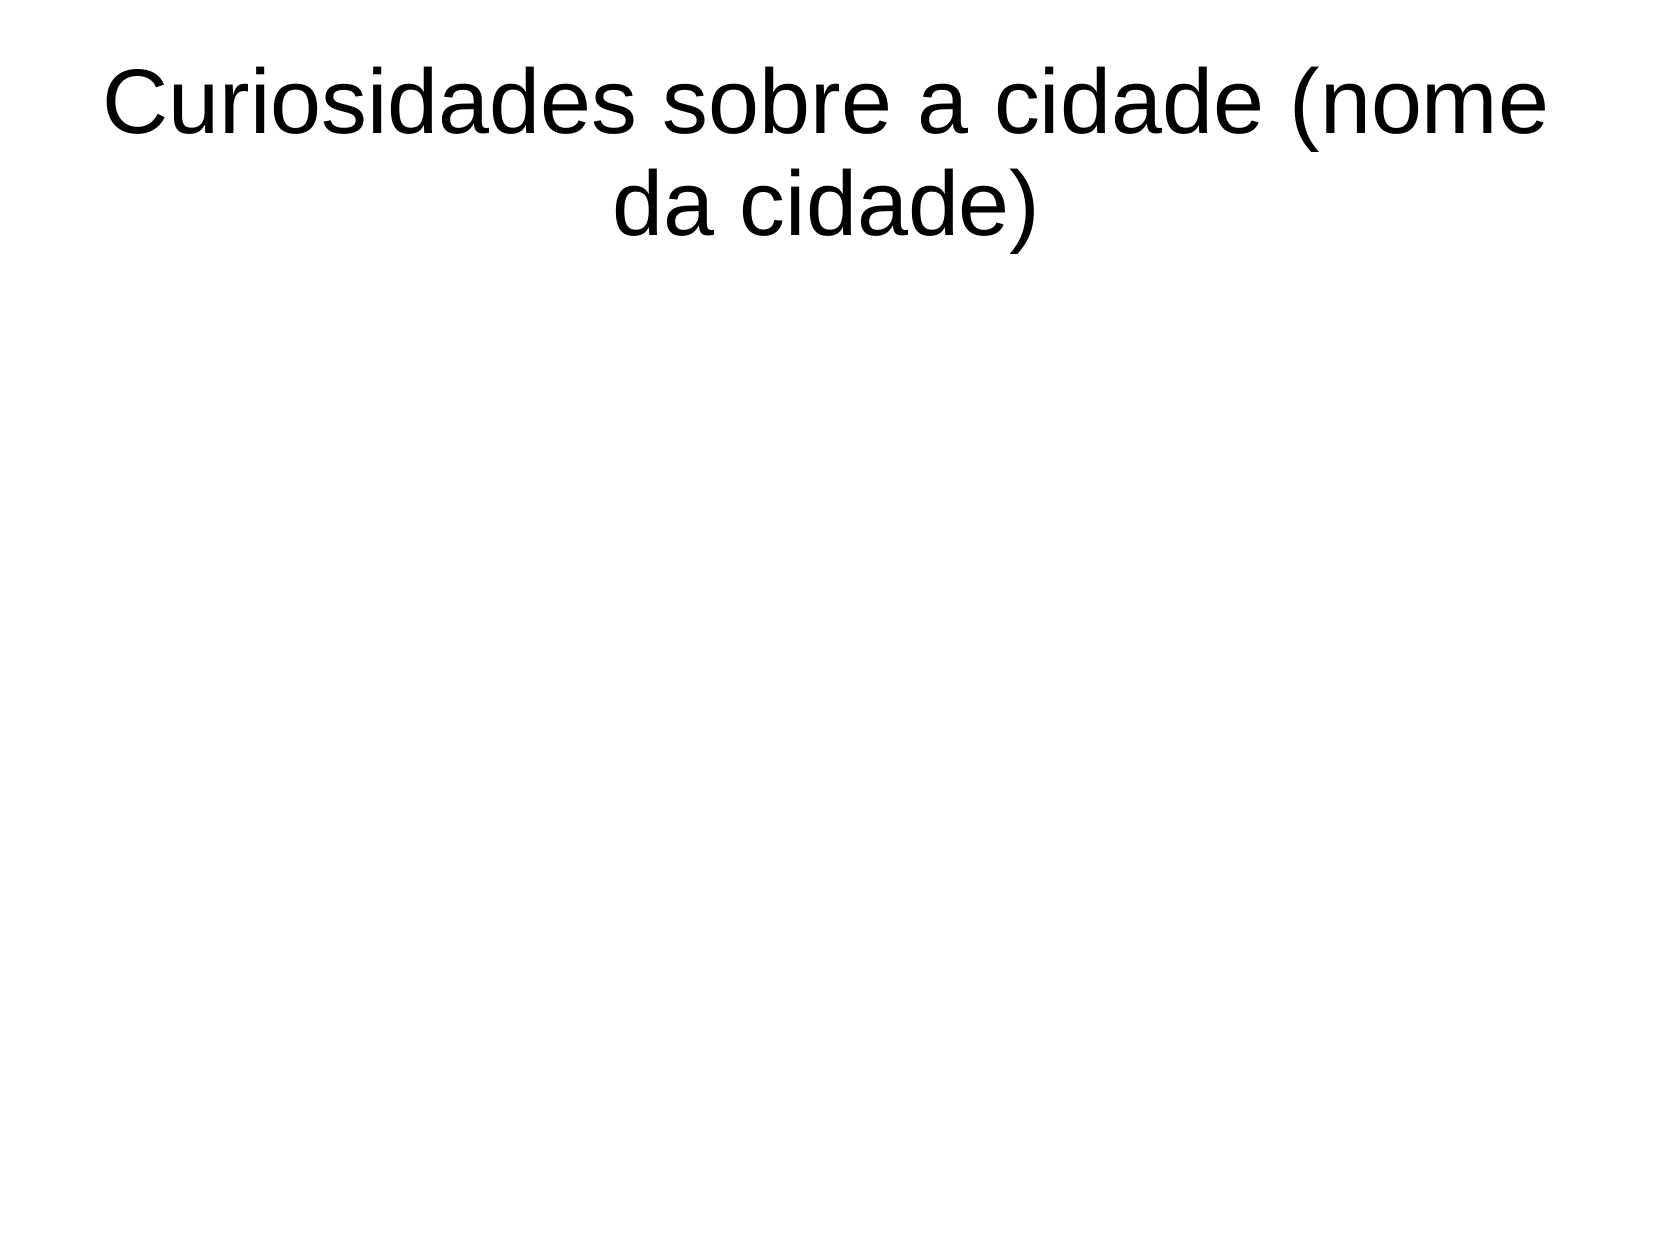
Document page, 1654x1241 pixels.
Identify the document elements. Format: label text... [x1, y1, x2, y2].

title Curiosidades sobre a cidade (nome da cidade) [82, 49, 1571, 257]
